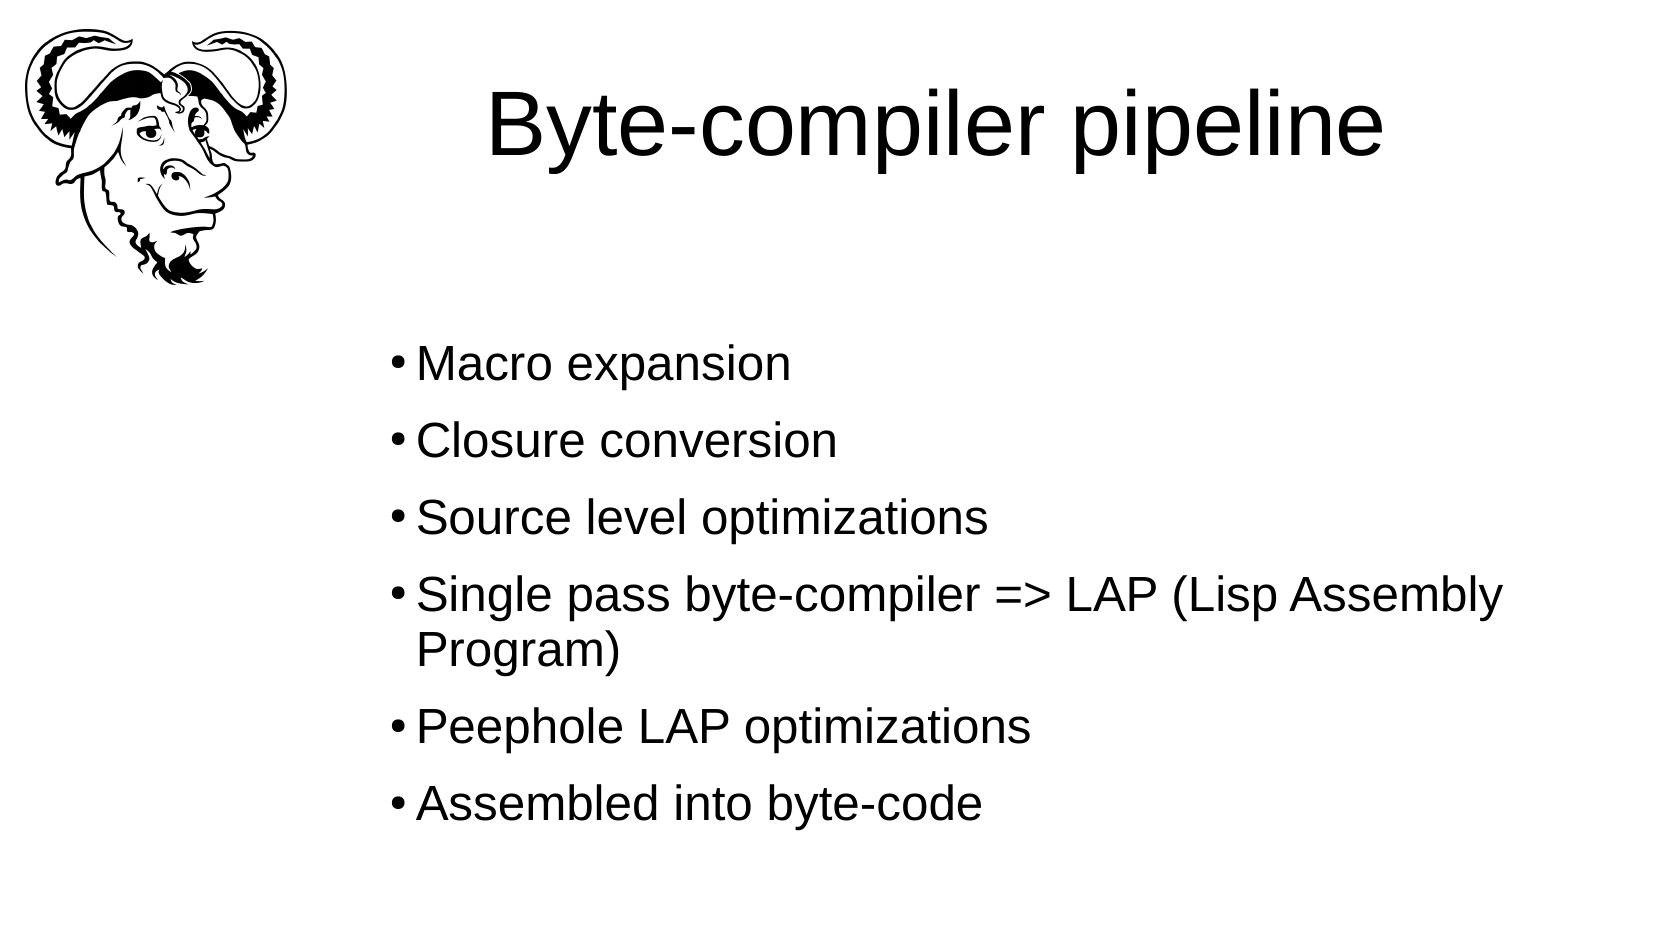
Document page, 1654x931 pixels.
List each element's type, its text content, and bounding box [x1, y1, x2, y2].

picture [25, 29, 287, 285]
title Byte-compiler pipeline [391, 37, 1483, 211]
list Macro expansion Closure conversion Source level optimizations Single pass byte-compiler => LAP (Lisp Assembly Program) Peephole LAP optimizations Assembled into byte-code [389, 335, 1601, 834]
